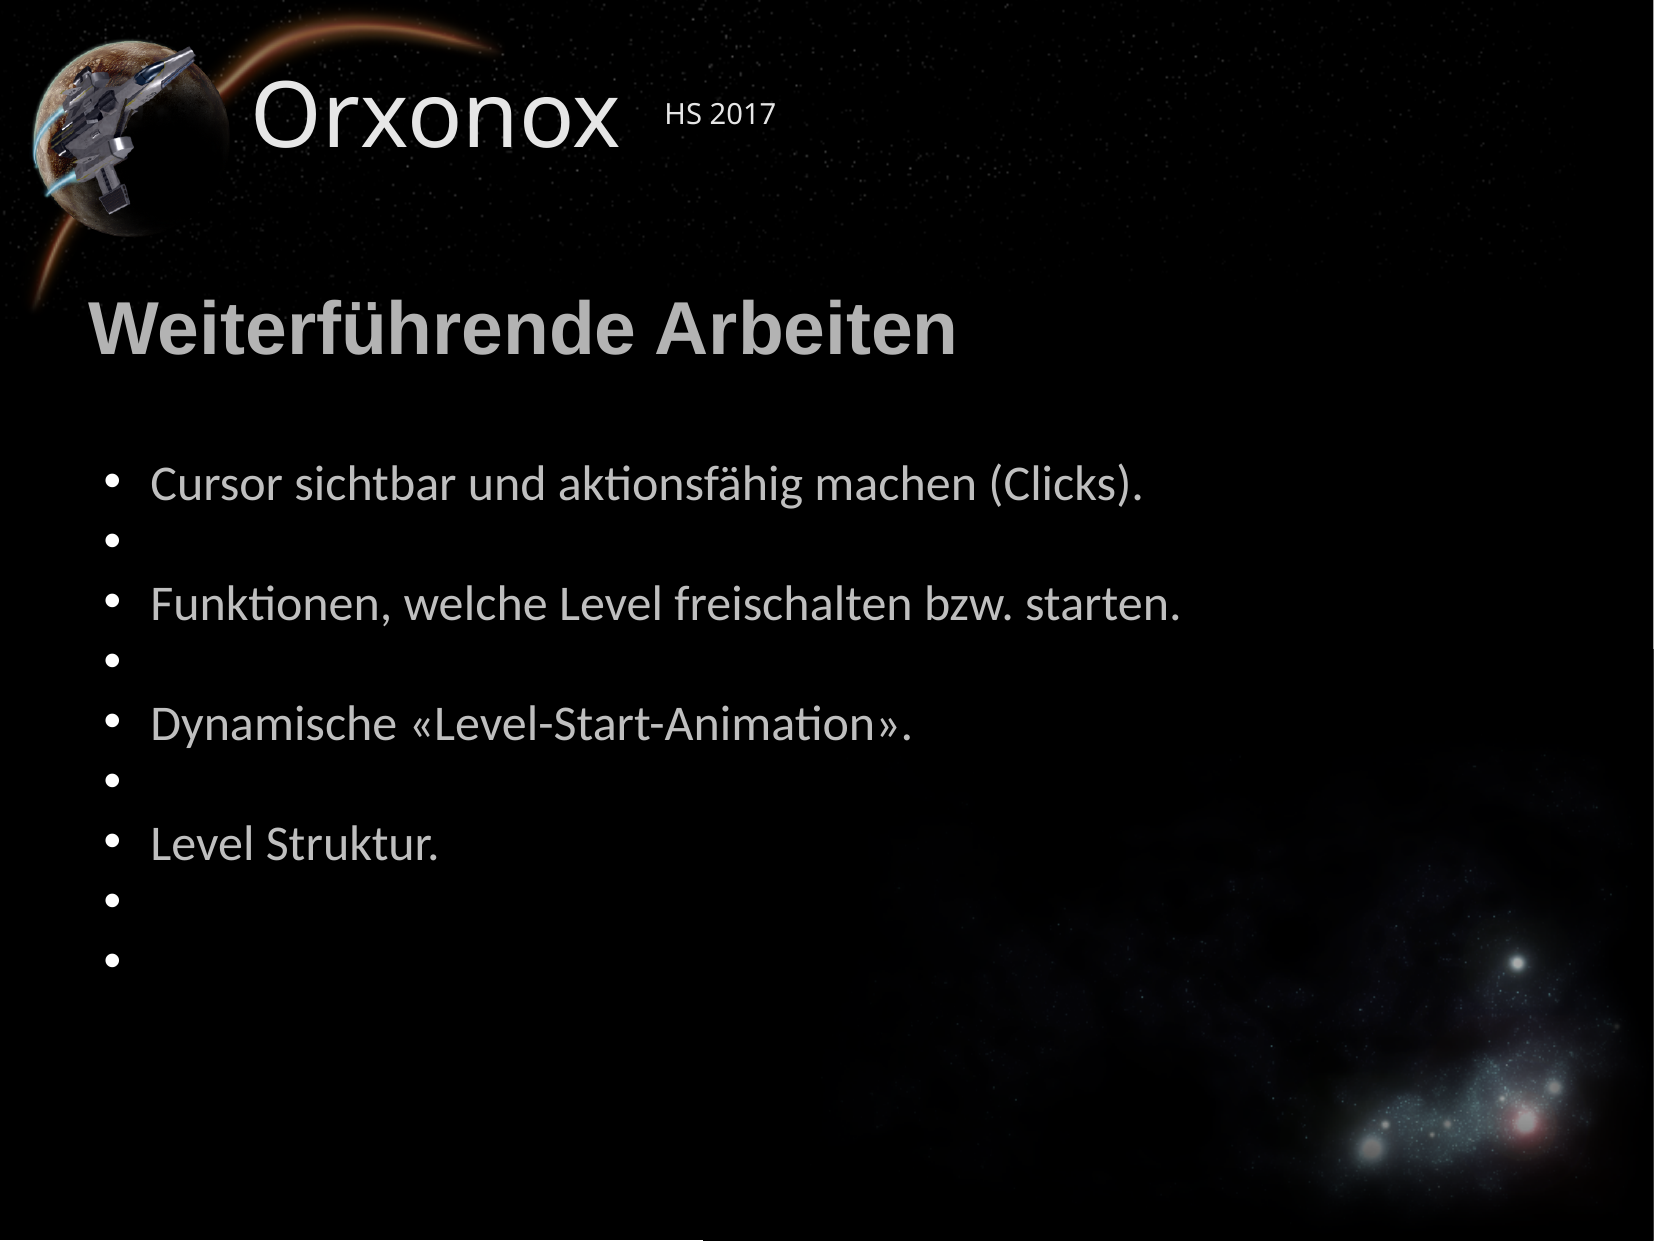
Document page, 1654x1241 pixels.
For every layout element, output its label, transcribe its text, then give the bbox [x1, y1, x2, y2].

picture [703, 649, 1654, 1241]
text_box Weiterführende Arbeiten [88, 273, 1577, 377]
text_box Cursor sichtbar und aktionsfähig machen (Clicks). Funktionen, welche Level freischalten bzw. starten. Dynamische «Level-Start-Animation». Level Struktur. [88, 443, 1588, 1004]
picture [0, 0, 1607, 443]
